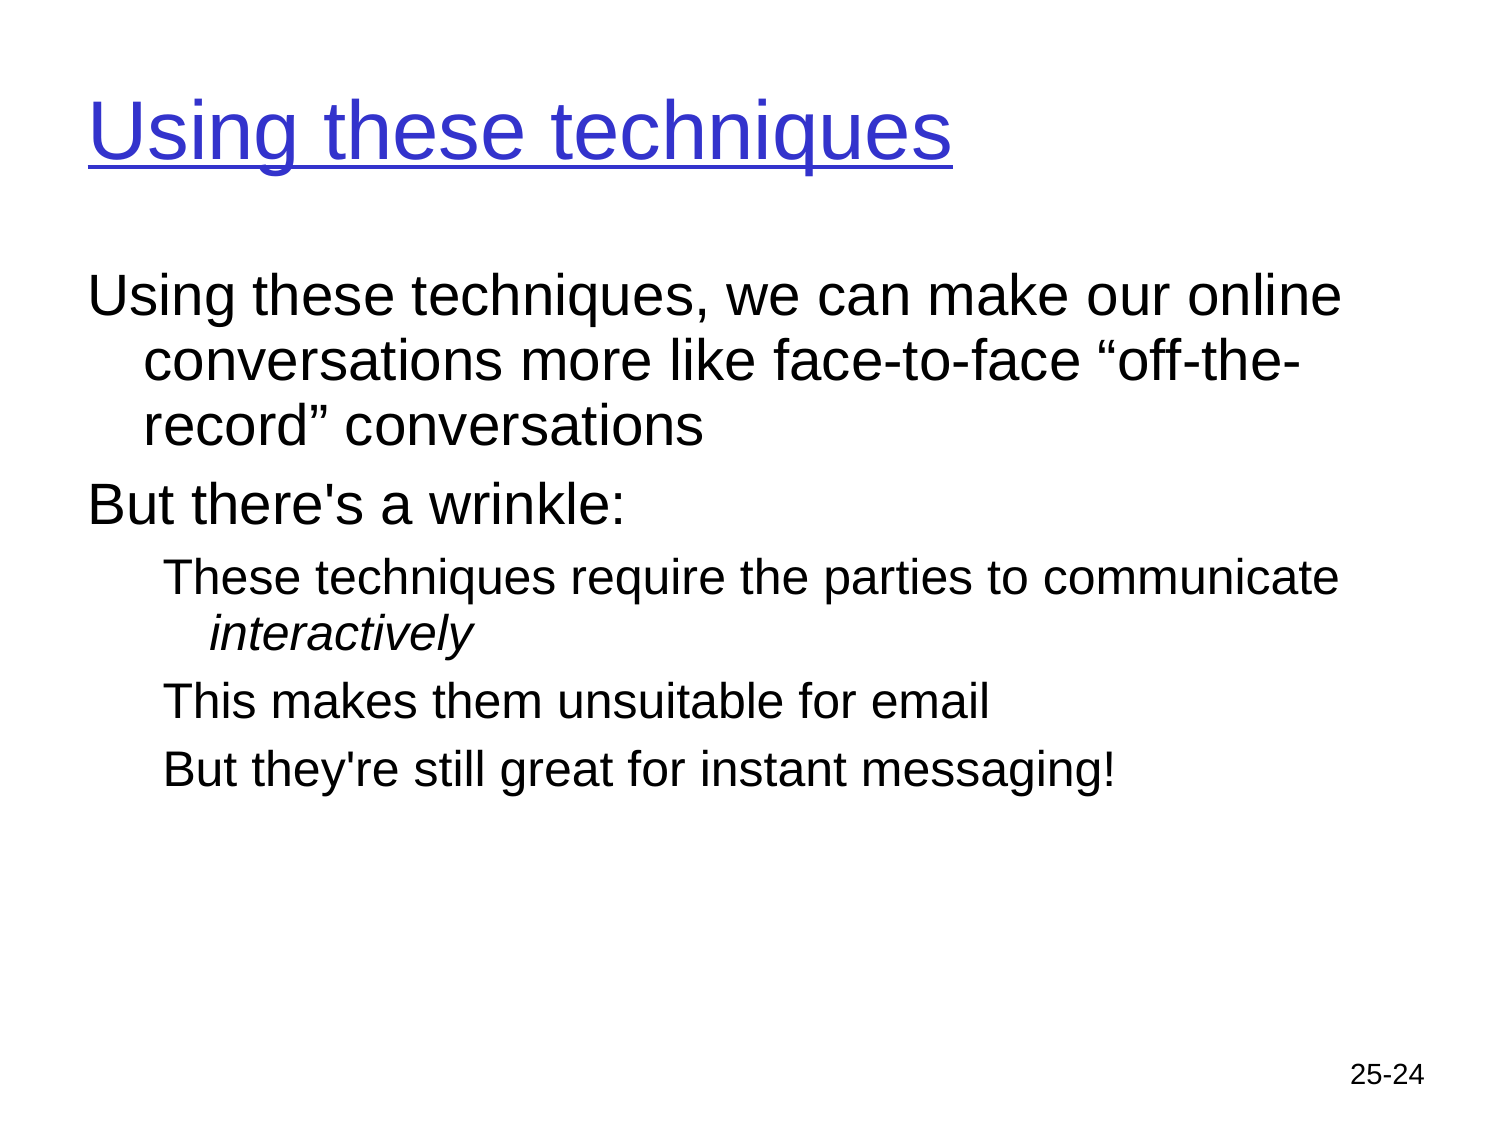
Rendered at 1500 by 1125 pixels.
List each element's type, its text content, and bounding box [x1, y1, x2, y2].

title Using these techniques [87, 23, 1363, 239]
list Using these techniques, we can make our online conversations more like face-to-face “off-the-record” conversations But there's a wrinkle: These techniques require the parties to communicate interactively This makes them unsuitable for email But they're still great for instant messaging! [87, 262, 1363, 1026]
